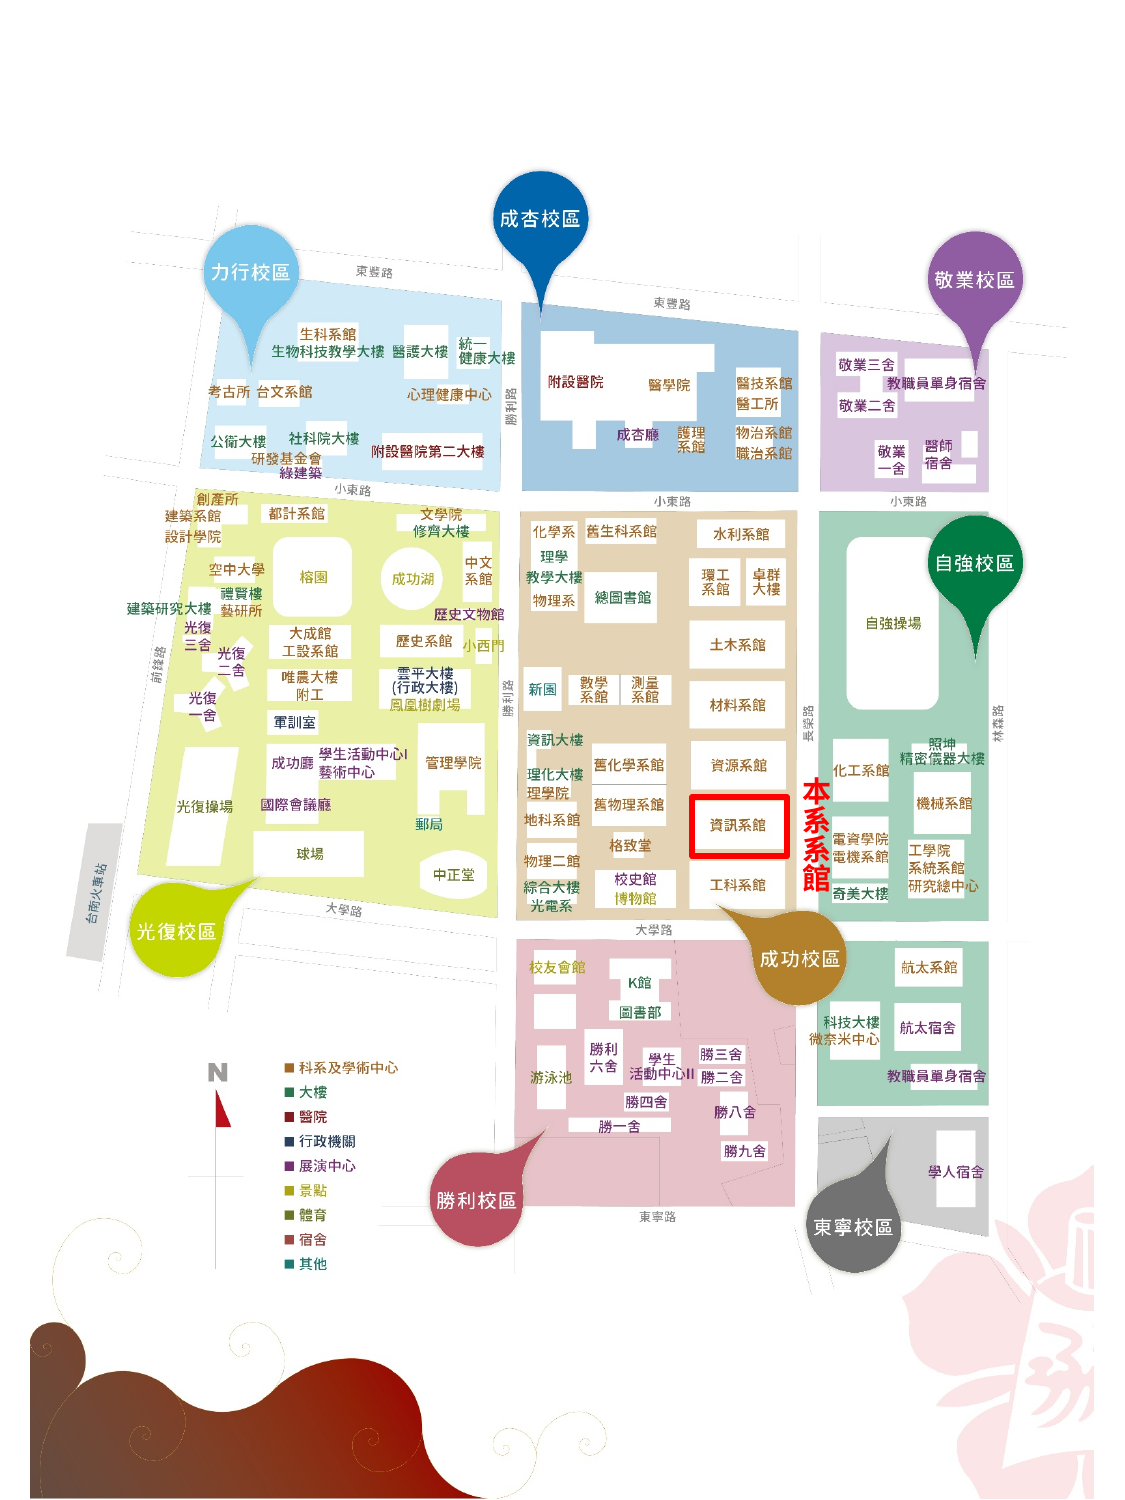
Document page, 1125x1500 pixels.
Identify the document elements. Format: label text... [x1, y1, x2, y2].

picture [30, 0, 1094, 1499]
text_box 本系系館 [775, 761, 841, 938]
